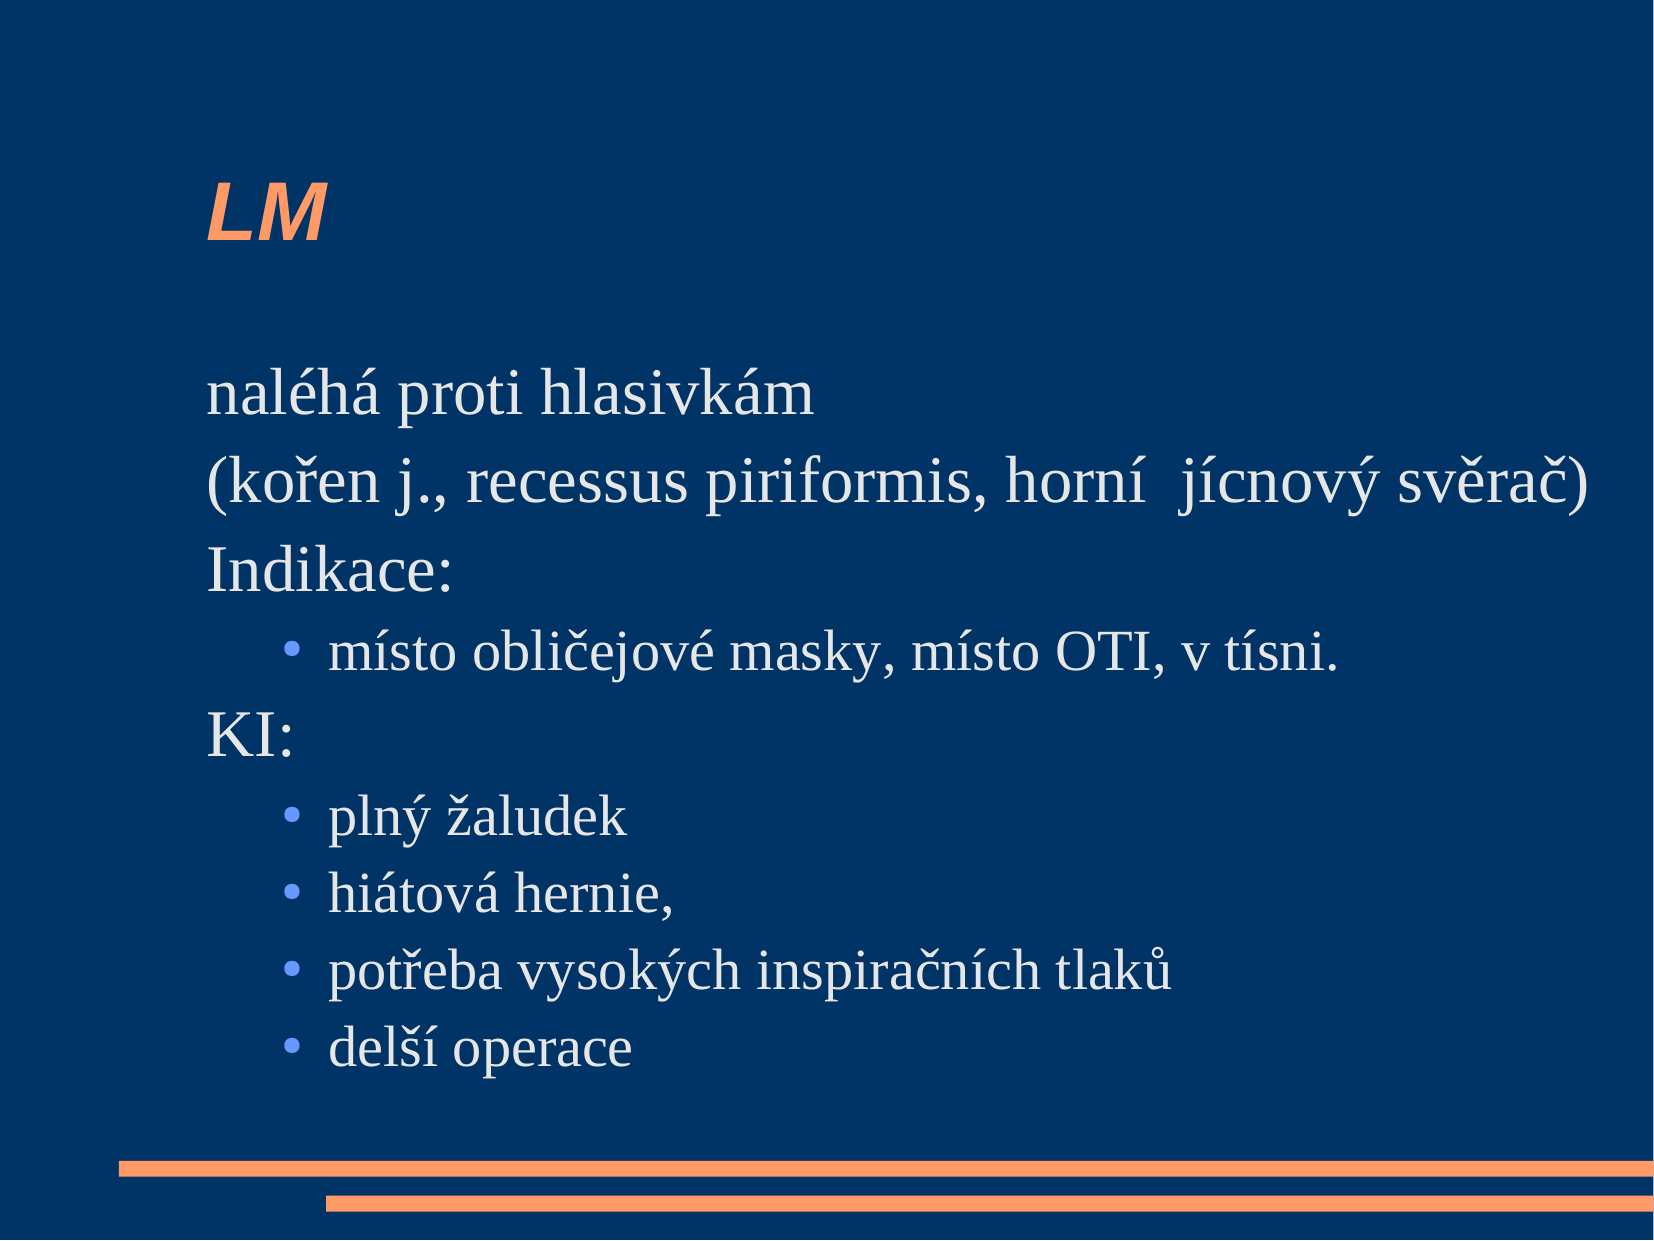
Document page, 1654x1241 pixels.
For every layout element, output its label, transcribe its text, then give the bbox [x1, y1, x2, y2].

title LM [206, 110, 1613, 317]
list naléhá proti hlasivkám (kořen j., recessus piriformis, horní jícnový svěrač) Indikace: místo obličejové masky, místo OTI, v tísni. KI: plný žaludek hiátová hernie, potřeba vysokých inspiračních tlaků delší operace [206, 358, 1613, 1103]
